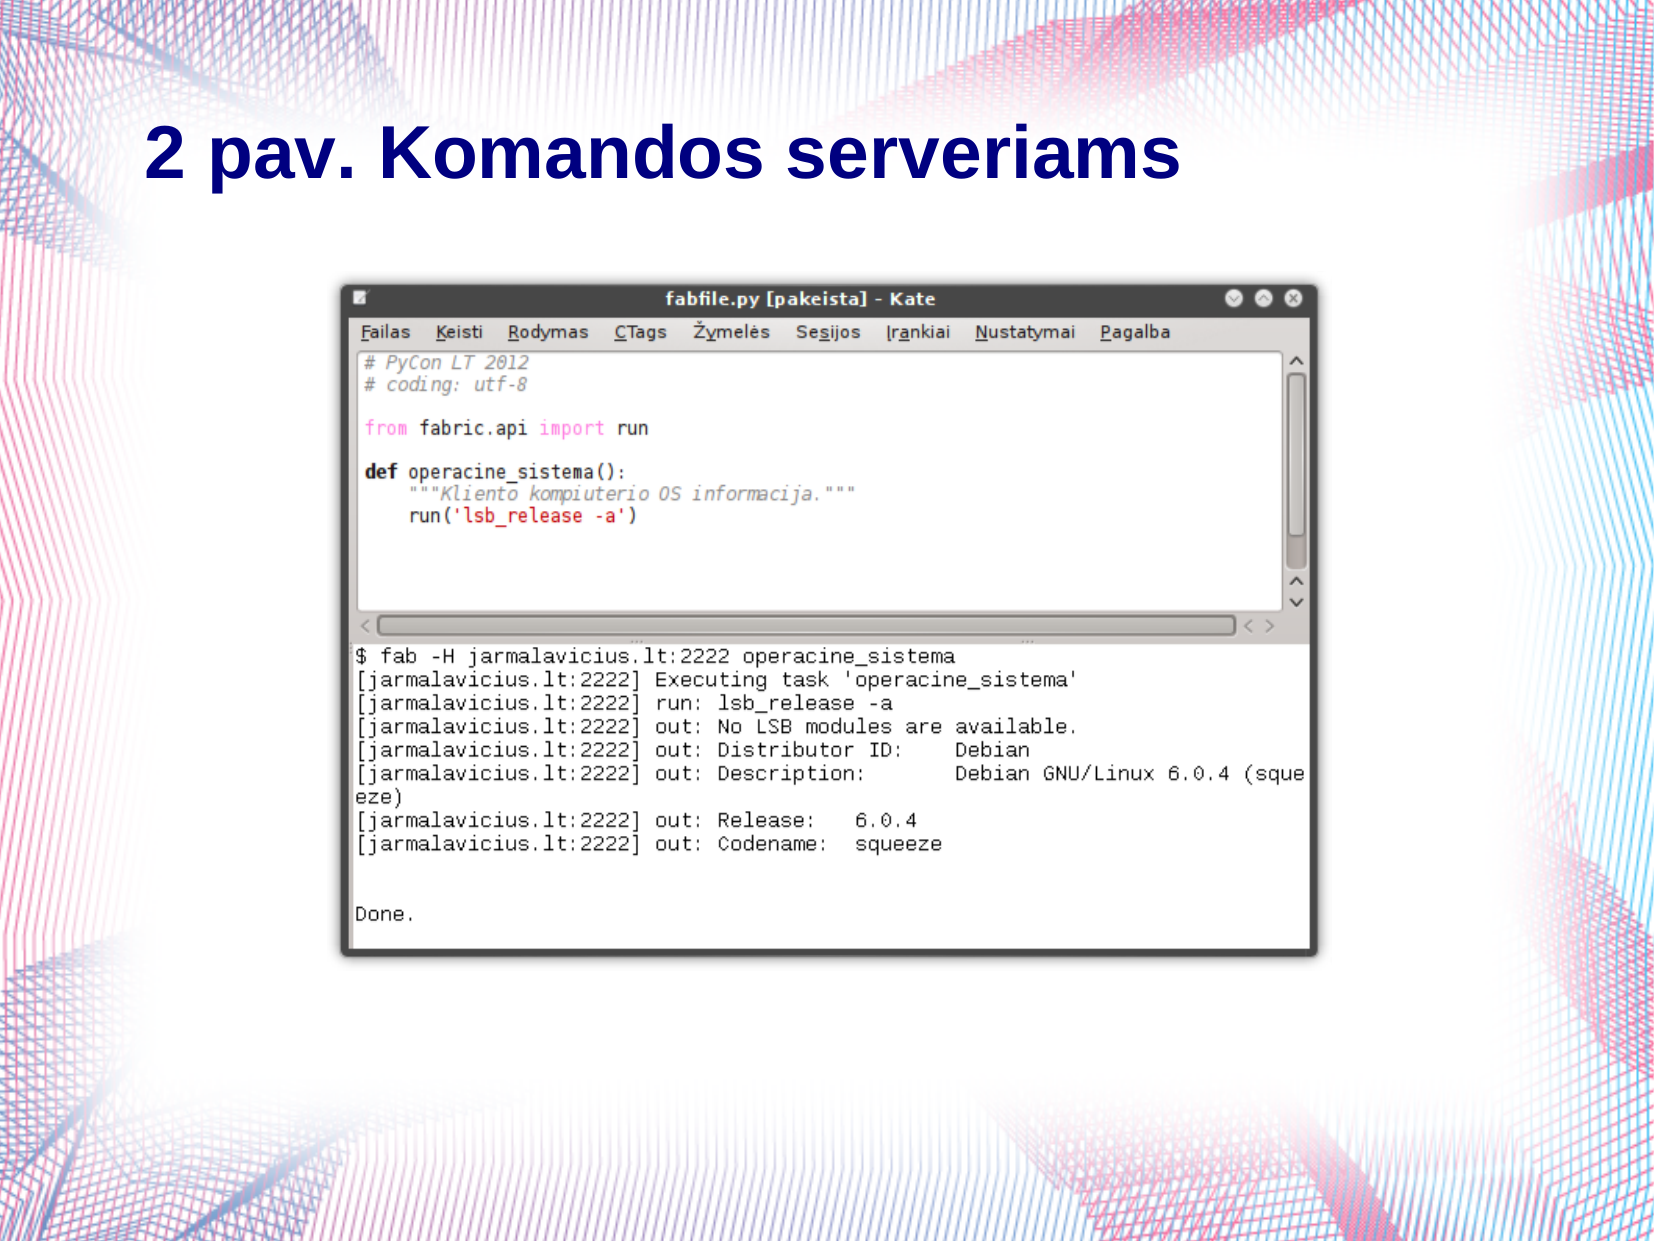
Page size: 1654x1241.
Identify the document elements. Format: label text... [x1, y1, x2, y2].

title 2 pav. Komandos serveriams [82, 49, 1571, 257]
picture [0, 0, 1654, 1241]
